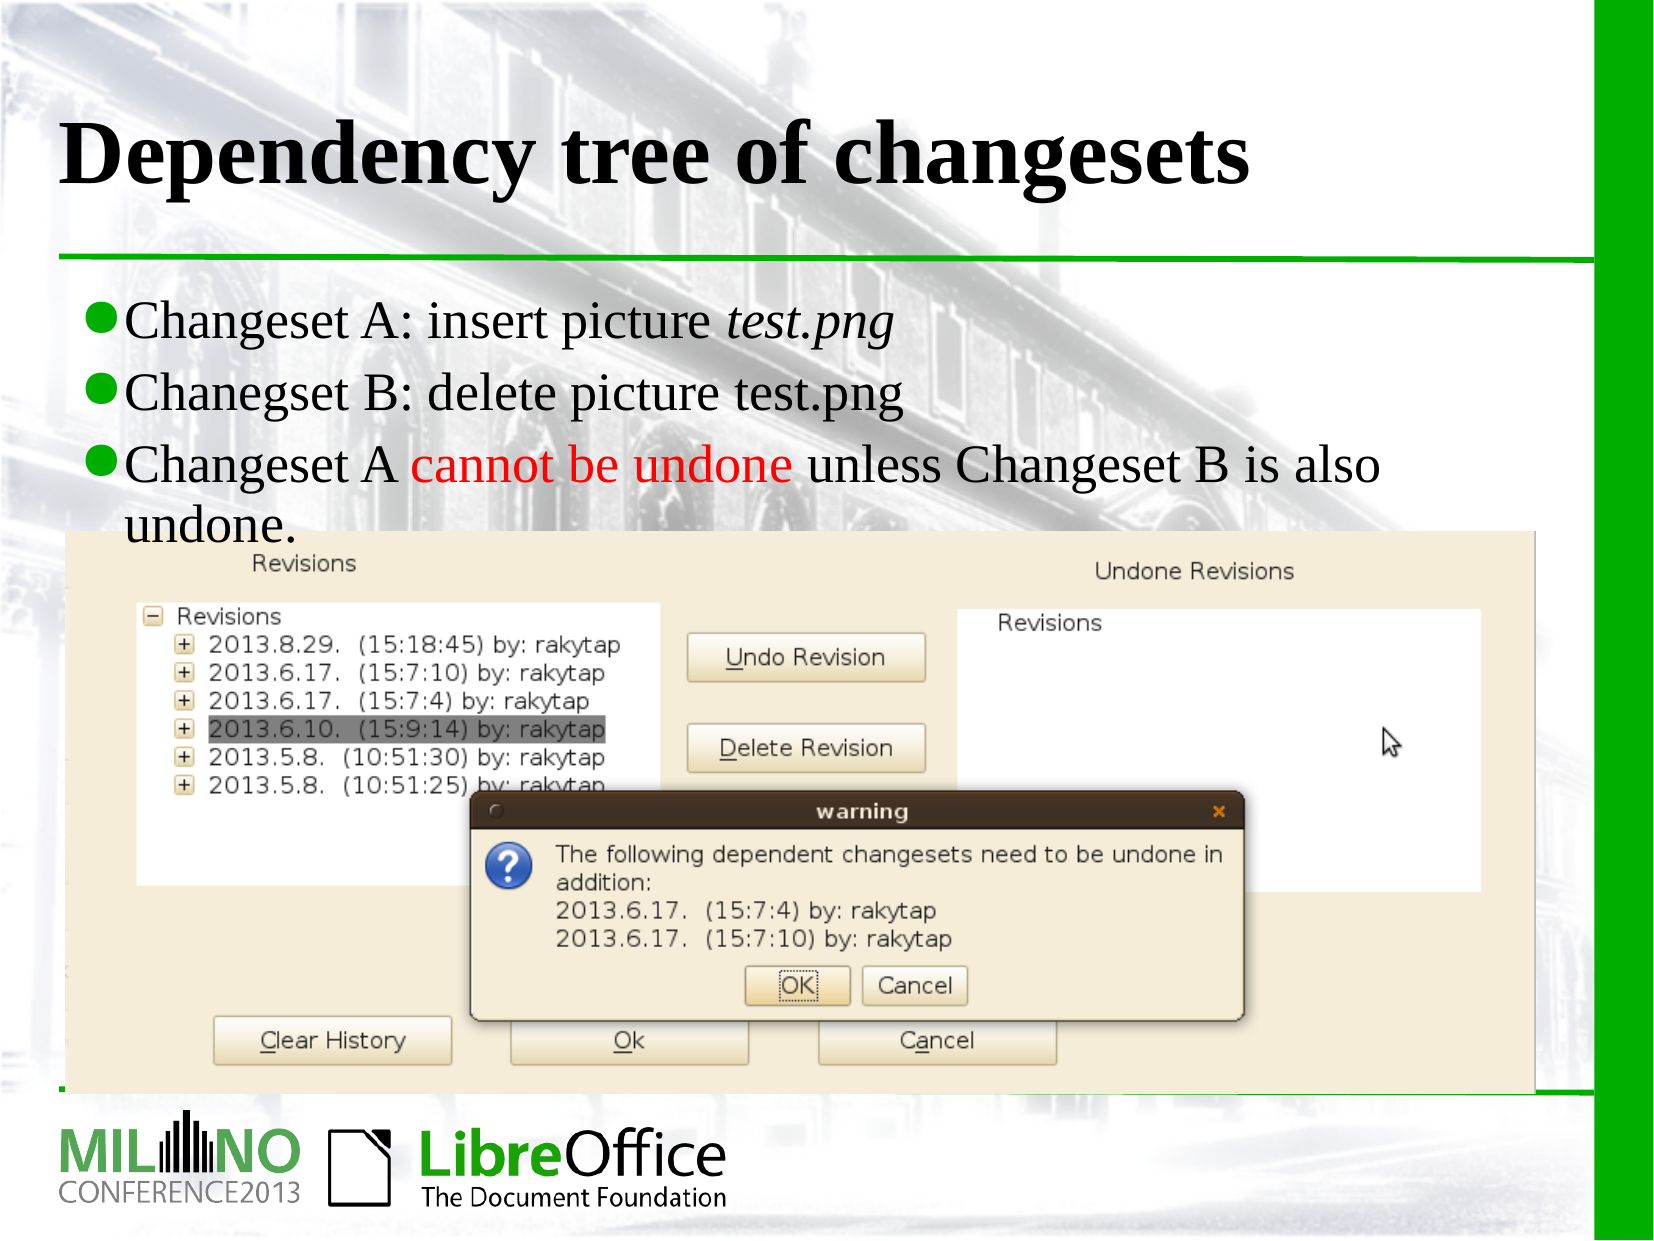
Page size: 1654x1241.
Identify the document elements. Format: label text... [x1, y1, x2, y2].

list Changeset A: insert picture test.png Chanegset B: delete picture test.png Changeset A cannot be undone unless Changeset B is also undone. [35, 290, 1524, 1010]
title Dependency tree of changesets [59, 49, 1548, 257]
picture [0, 1, 1594, 1241]
